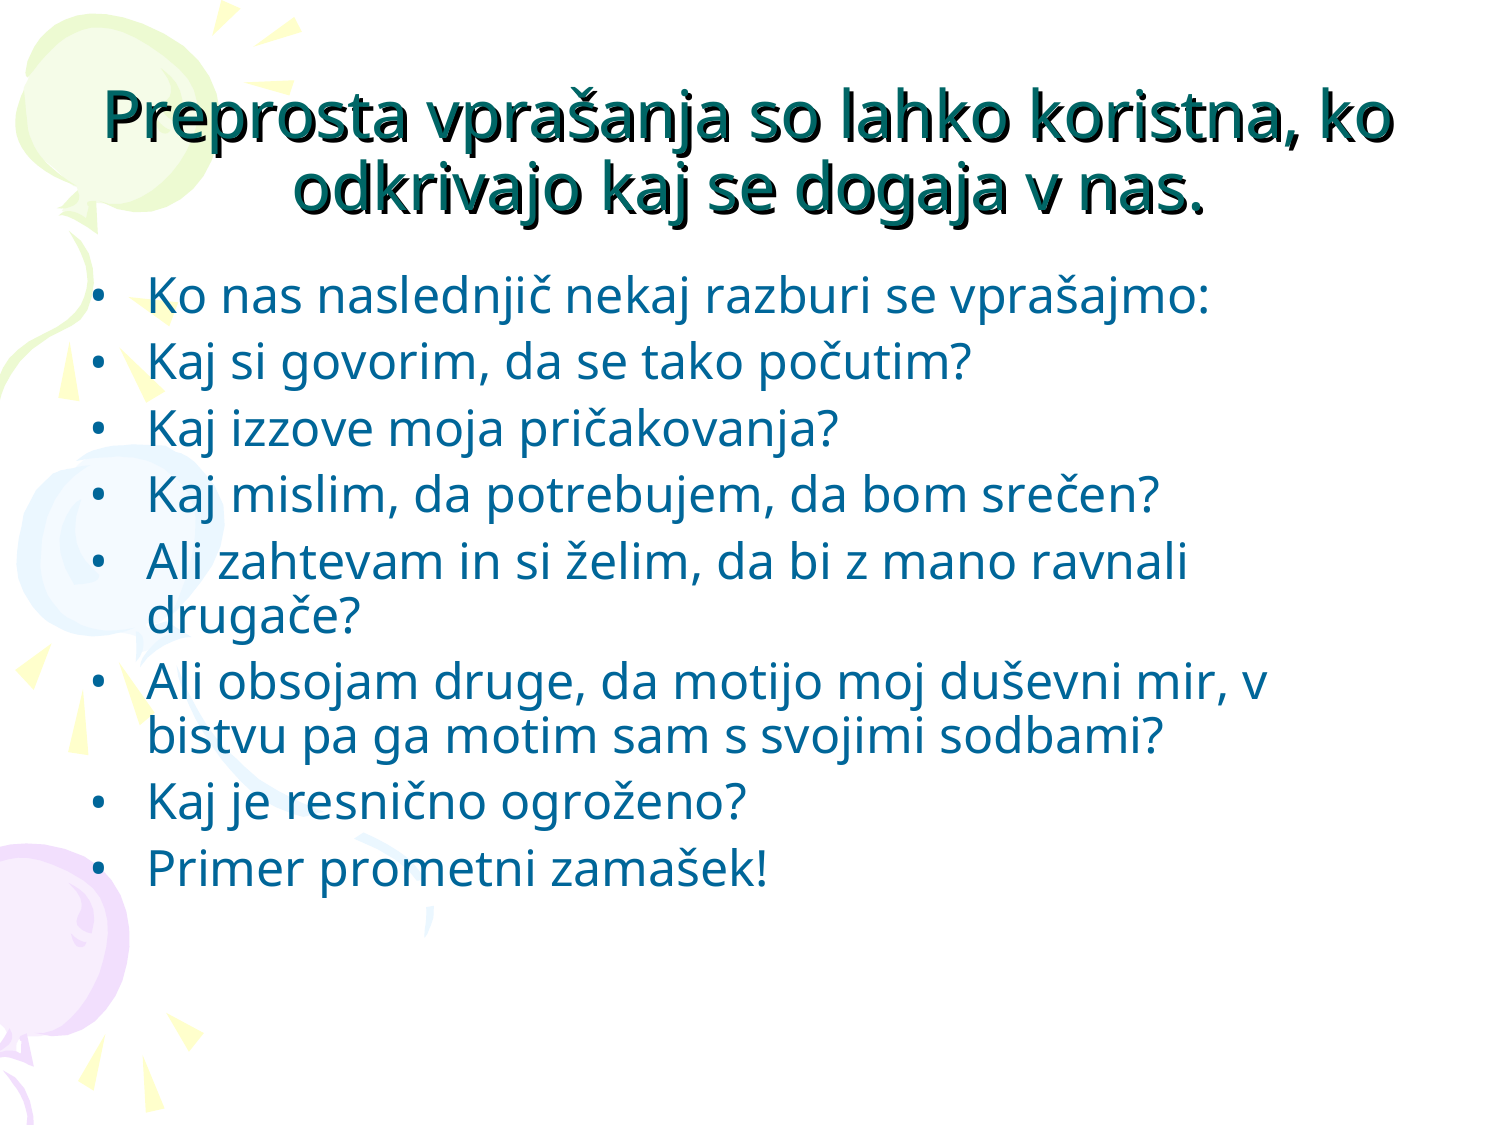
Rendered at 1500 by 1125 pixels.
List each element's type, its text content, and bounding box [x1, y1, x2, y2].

title Preprosta vprašanja so lahko koristna, ko odkrivajo kaj se dogaja v nas. [72, 16, 1426, 233]
list Ko nas naslednjič nekaj razburi se vprašajmo: Kaj si govorim, da se tako počutim? Kaj izzove moja pričakovanja? Kaj mislim, da potrebujem, da bom srečen? Ali zahtevam in si želim, da bi z mano ravnali drugače? Ali obsojam druge, da motijo moj duševni mir, v bistvu pa ga motim sam s svojimi sodbami? Kaj je resnično ogroženo? Primer prometni zamašek! [75, 262, 1426, 994]
